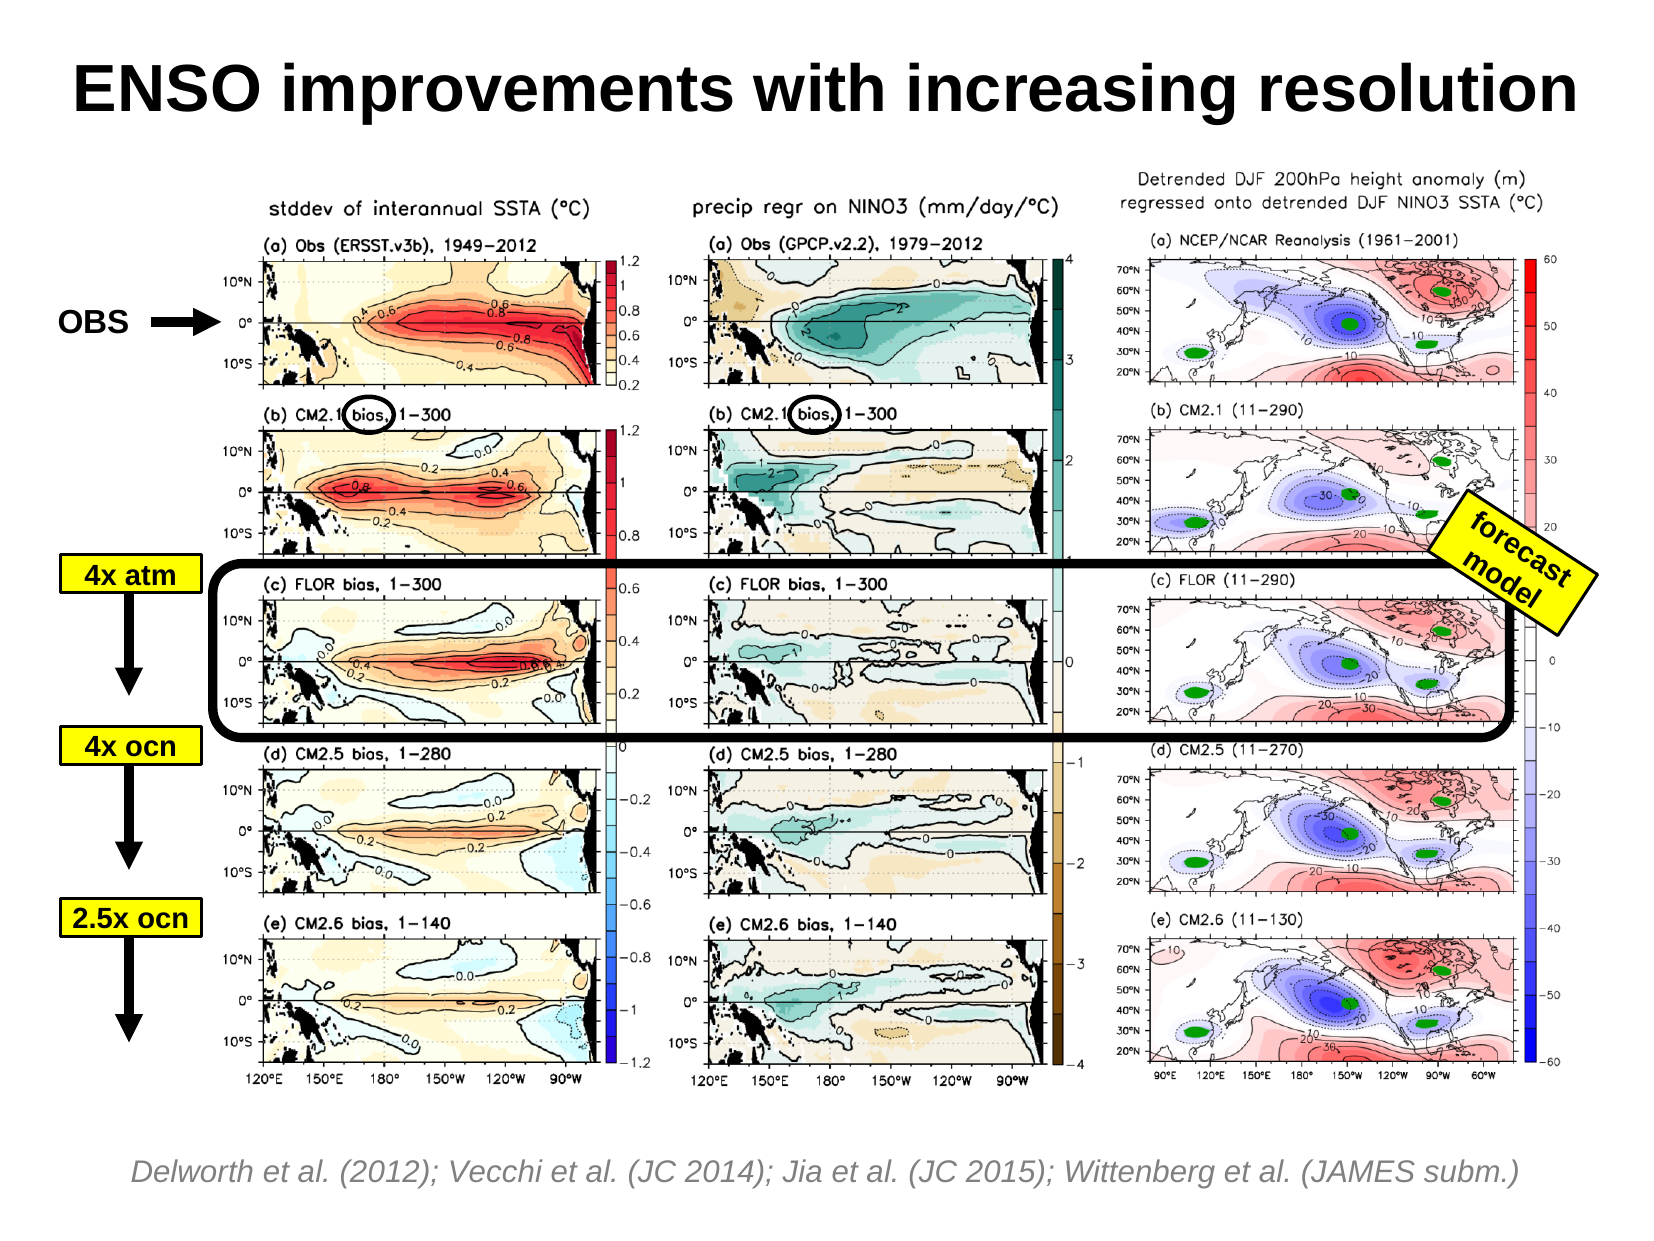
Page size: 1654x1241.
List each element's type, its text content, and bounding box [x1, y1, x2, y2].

text_box ENSO improvements with increasing resolution [39, 32, 1615, 125]
text_box forecast model [1427, 489, 1598, 636]
text_box 4x ocn [60, 726, 202, 765]
text_box 4x atm [60, 554, 202, 593]
picture [215, 609, 1568, 1096]
picture [215, 166, 1568, 571]
text_box OBS [38, 298, 149, 342]
text_box 2.5x ocn [60, 898, 202, 937]
text_box Delworth et al. (2012); Vecchi et al. (JC 2014); Jia et al. (JC 2015); Wittenberg et al. (JAMES subm.) [17, 1147, 1636, 1189]
picture [218, 569, 1504, 732]
